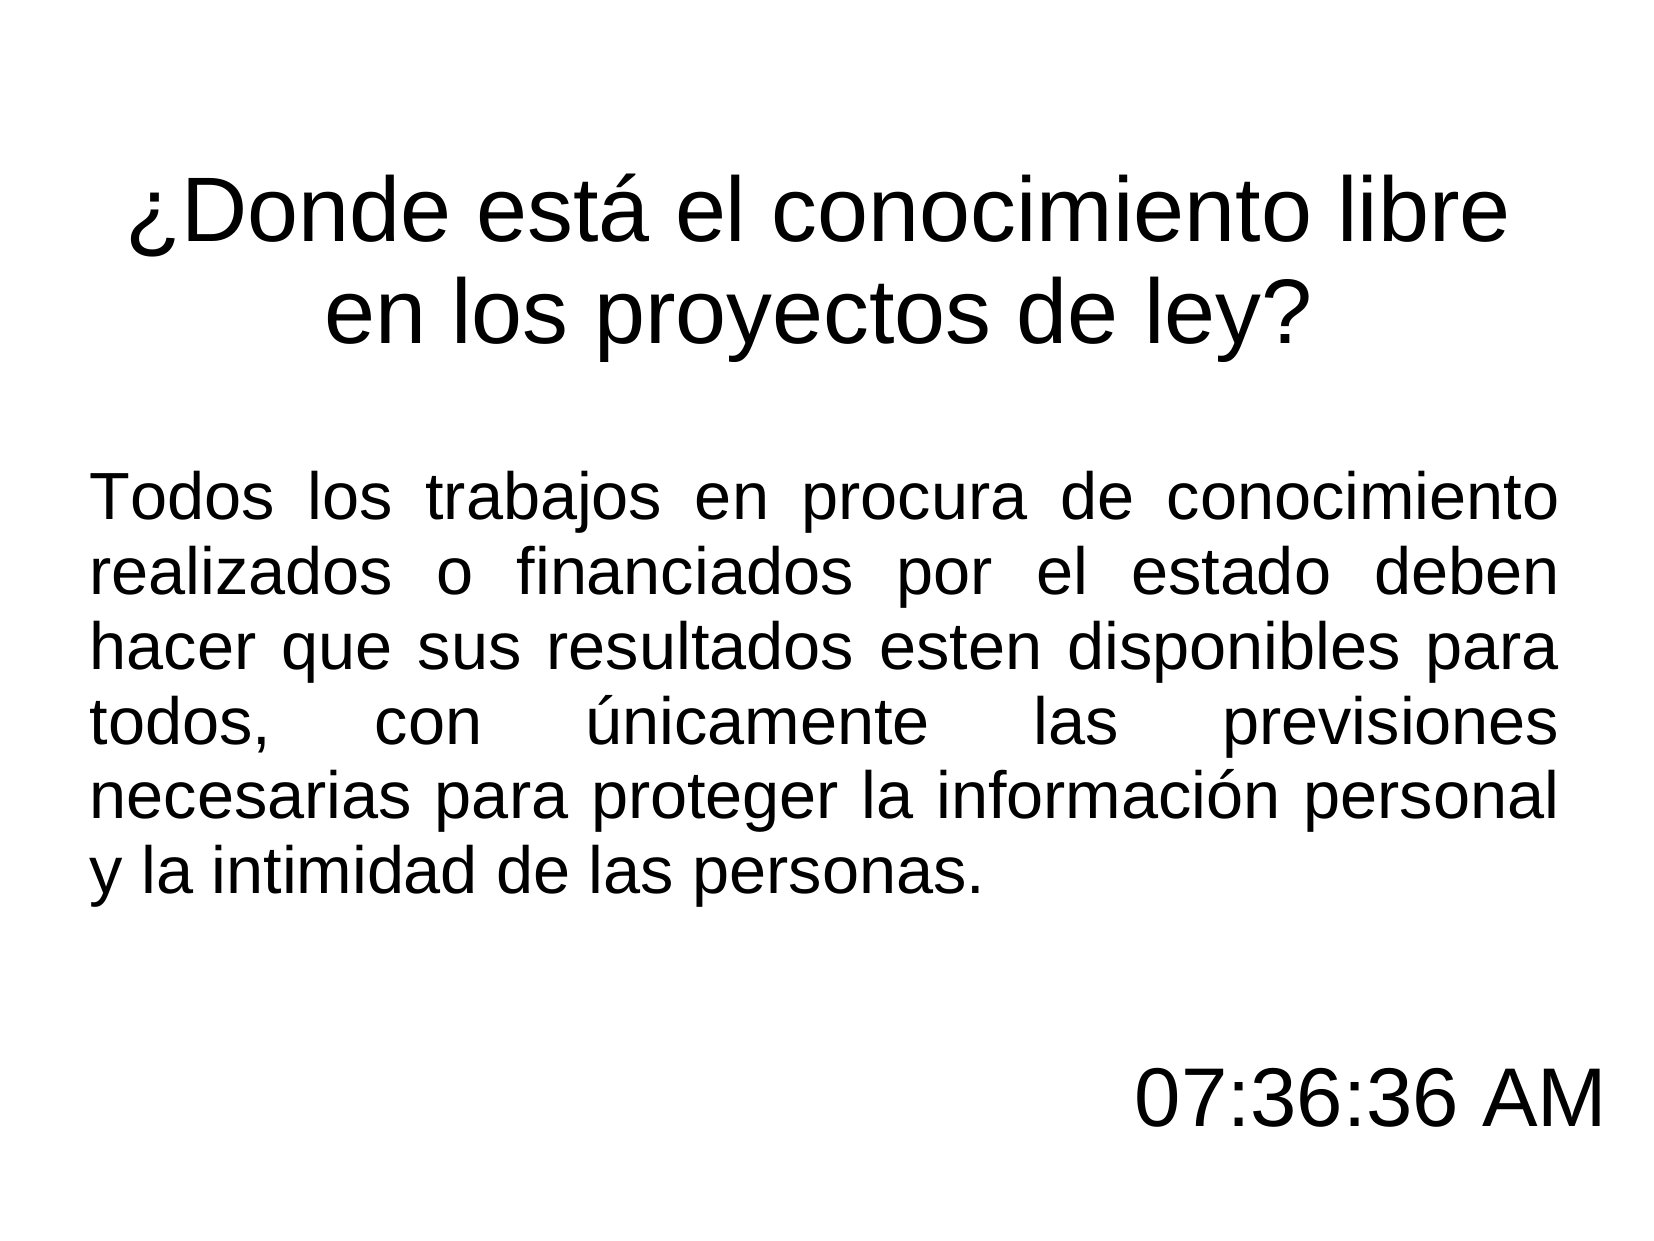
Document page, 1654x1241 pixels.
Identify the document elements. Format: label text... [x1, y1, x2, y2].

title ¿Donde está el conocimiento libre en los proyectos de ley? [75, 146, 1564, 376]
text_box Todos los trabajos en procura de conocimiento realizados o financiados por el estado deben hacer que sus resultados esten disponibles para todos, con únicamente las previsiones necesarias para proteger la información personal y la intimidad de las personas. [75, 452, 1576, 884]
text_box 08:12:45 AM [1162, 1044, 1580, 1163]
